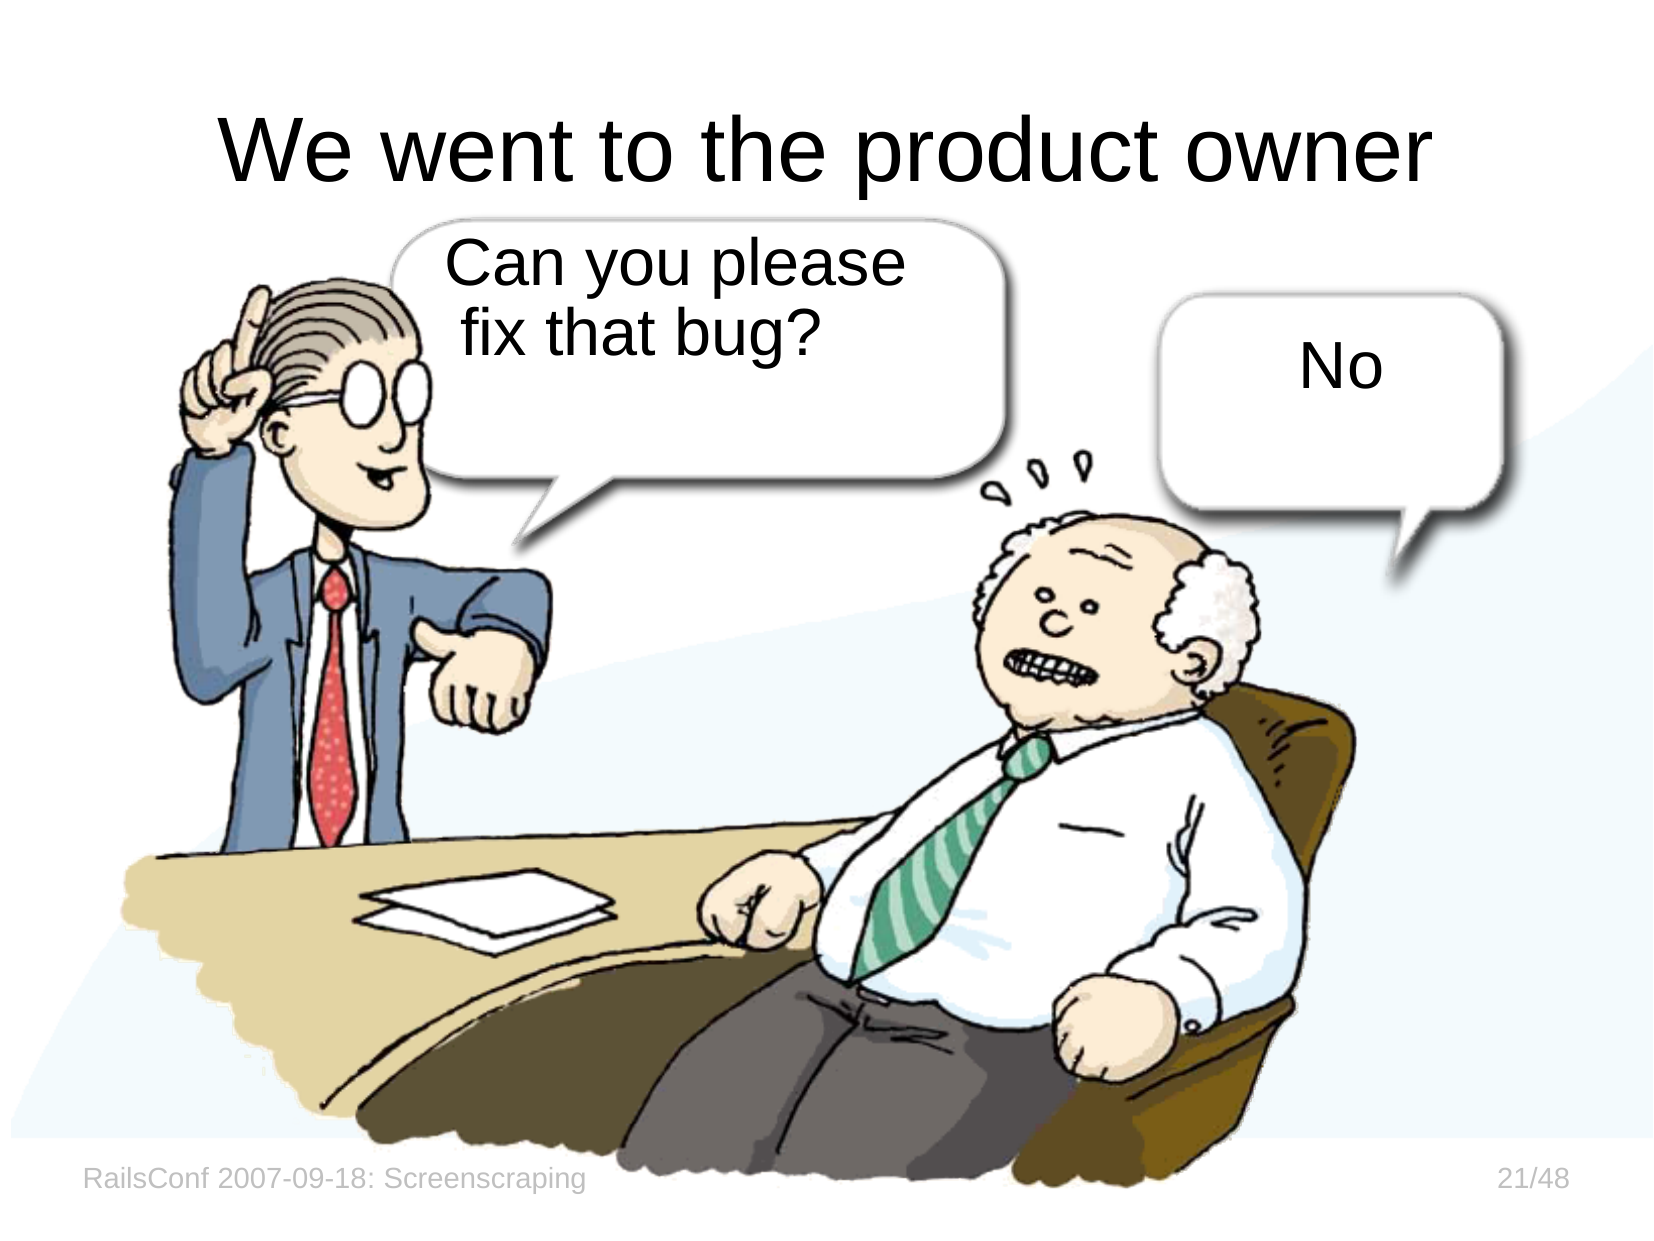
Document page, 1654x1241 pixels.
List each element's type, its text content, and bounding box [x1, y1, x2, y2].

title We went to the product owner [82, 49, 1571, 257]
picture [11, 0, 1653, 1231]
text_box No [1157, 324, 1489, 410]
